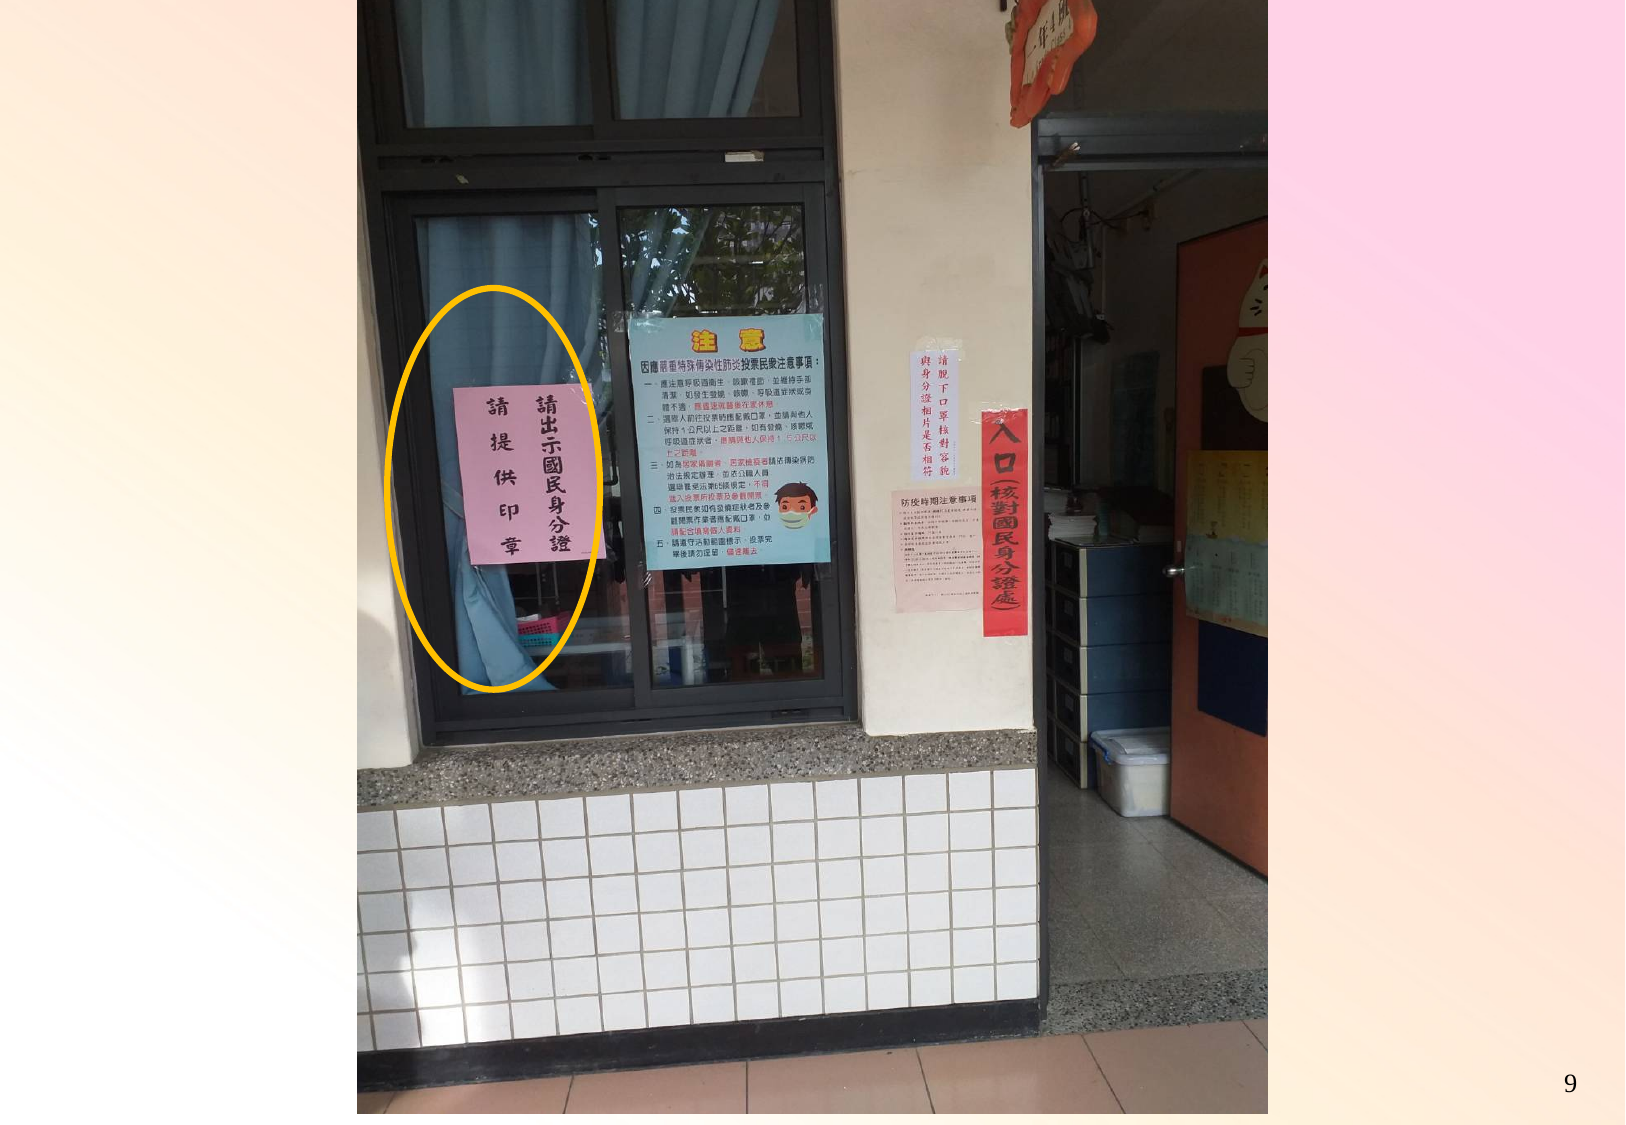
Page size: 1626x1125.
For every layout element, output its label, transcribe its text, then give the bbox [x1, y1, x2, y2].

picture [0, 0, 1626, 1125]
text_box 9 [1296, 1058, 1593, 1107]
